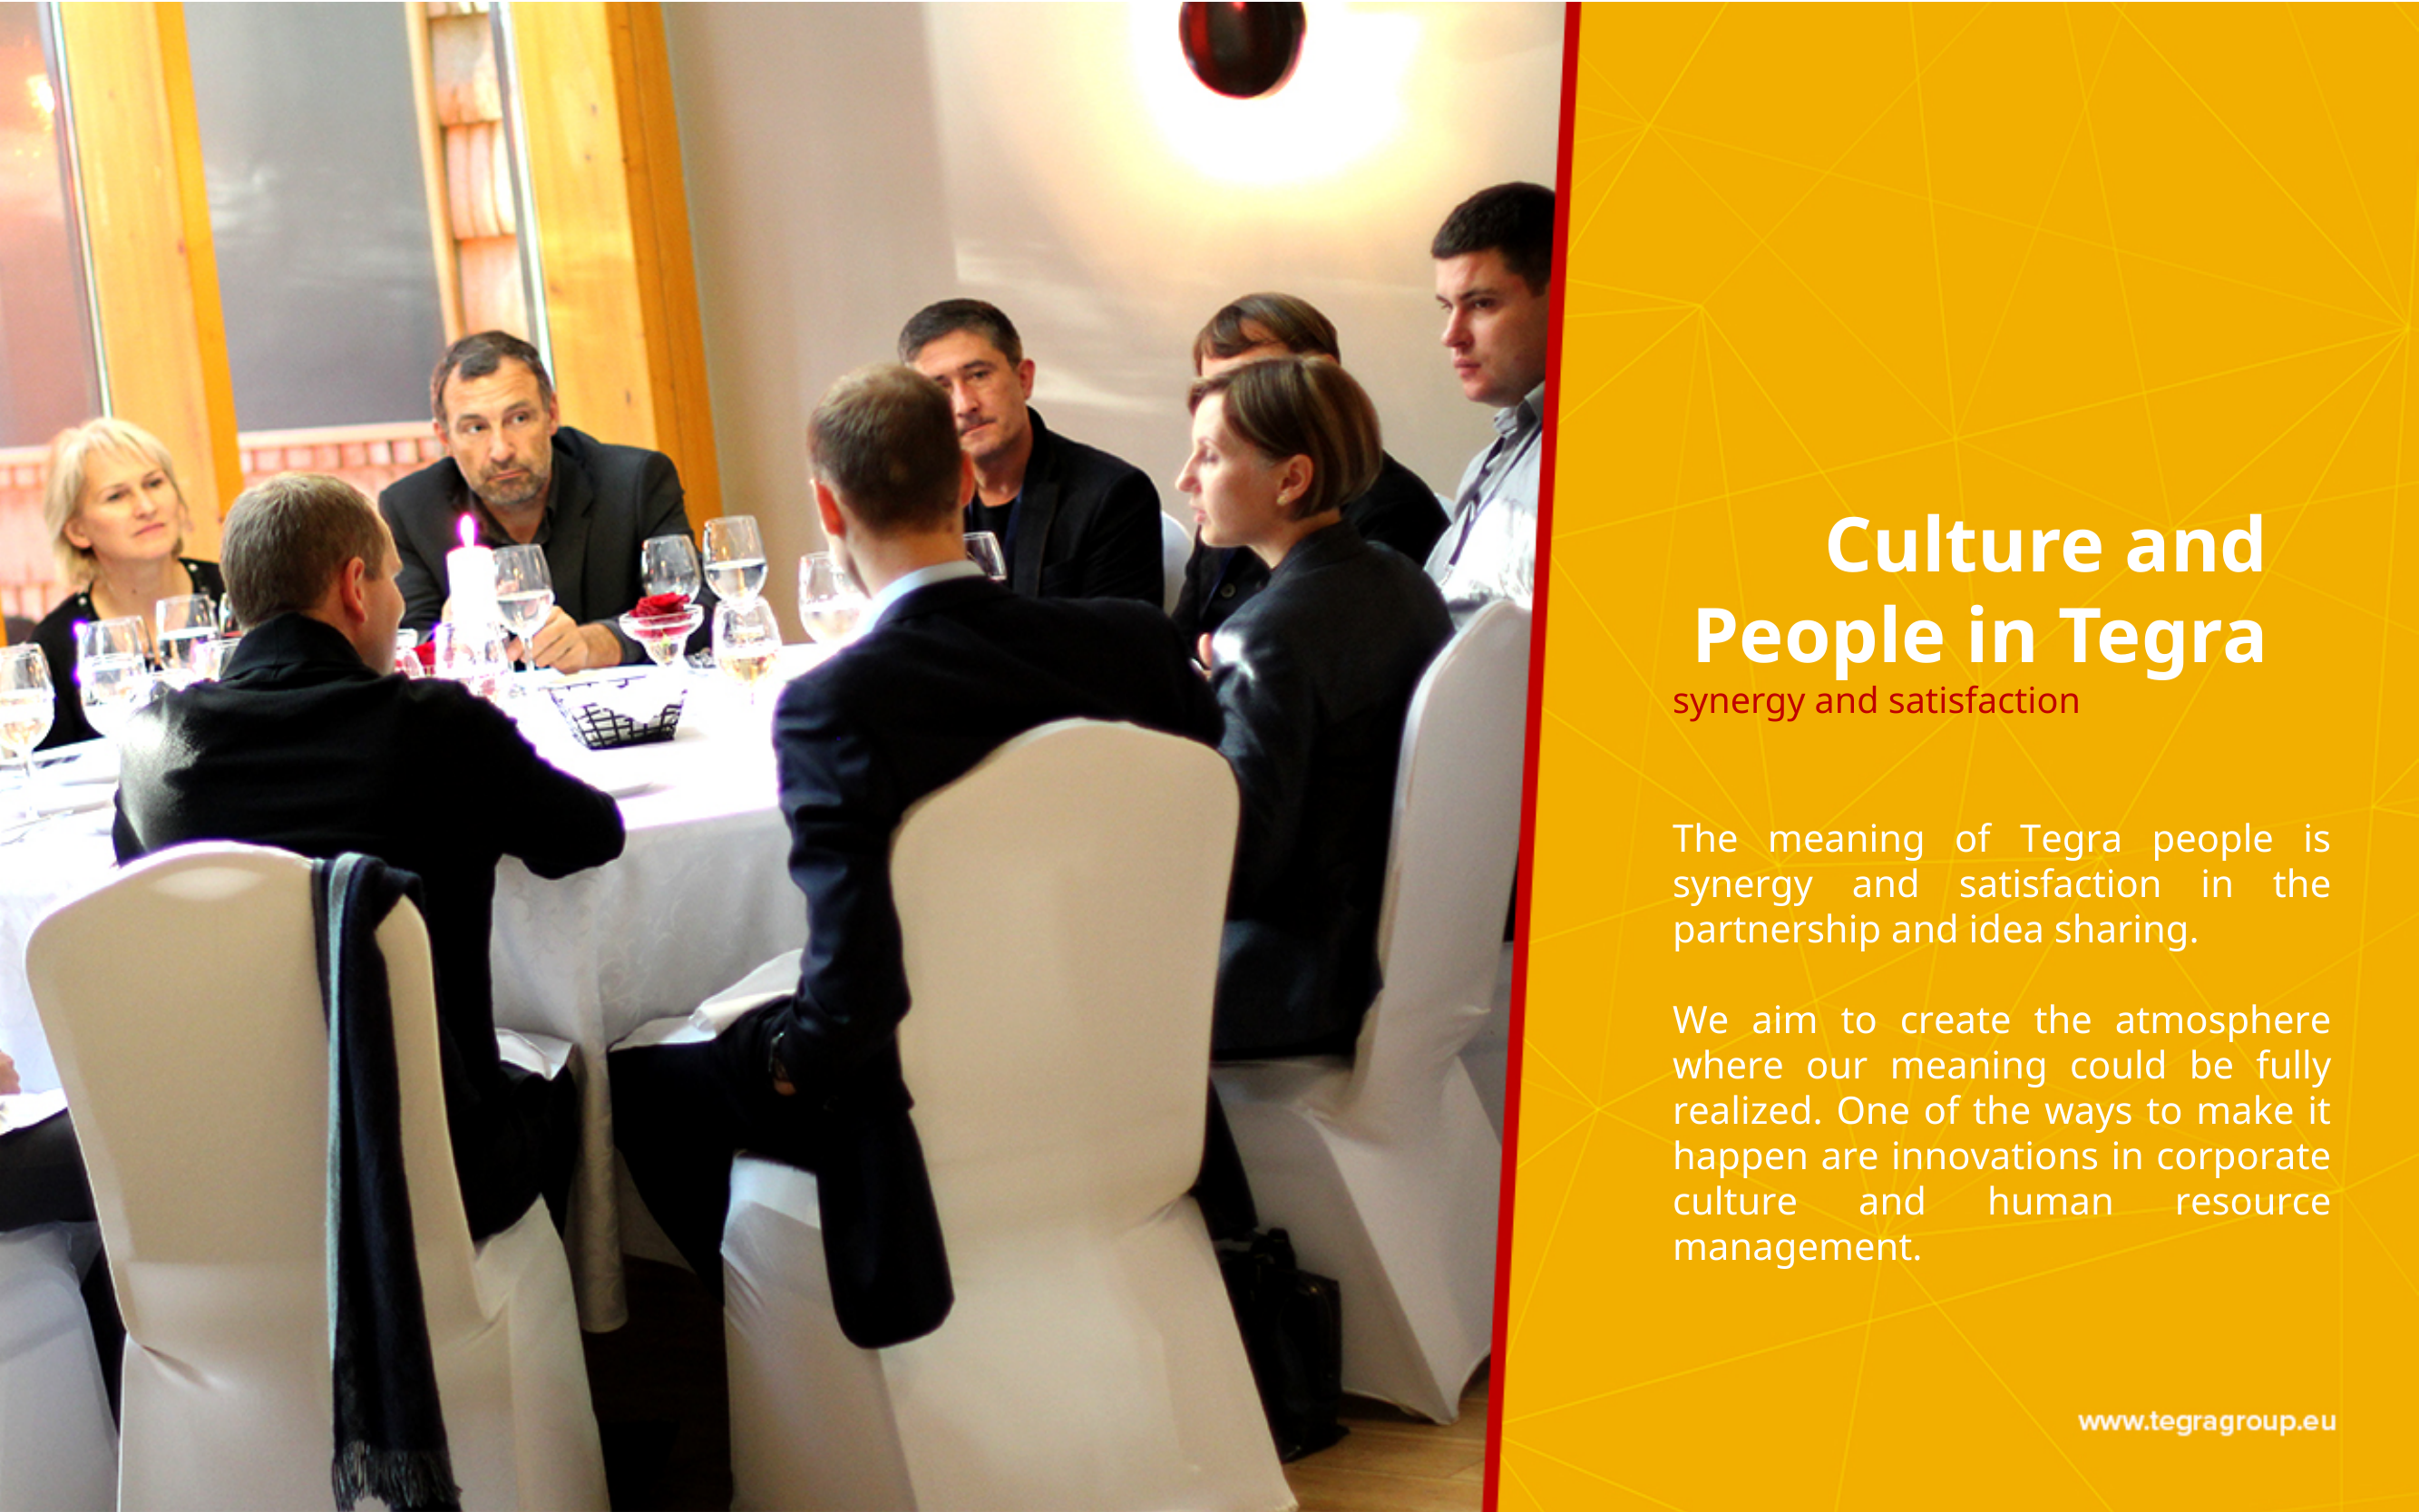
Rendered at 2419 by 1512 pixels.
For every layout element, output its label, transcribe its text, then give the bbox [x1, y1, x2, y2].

text_box synergy and satisfaction [1659, 669, 2349, 728]
text_box Culture and People in Tegra [1659, 489, 2349, 669]
picture [0, 2, 2419, 1512]
text_box The meaning of Tegra people is synergy and satisfaction in the partnership and idea sharing. We aim to create the atmosphere where our meaning could be fully realized. One of the ways to make it happen are innovations in corporate culture and human resource management. [1659, 807, 2349, 1280]
